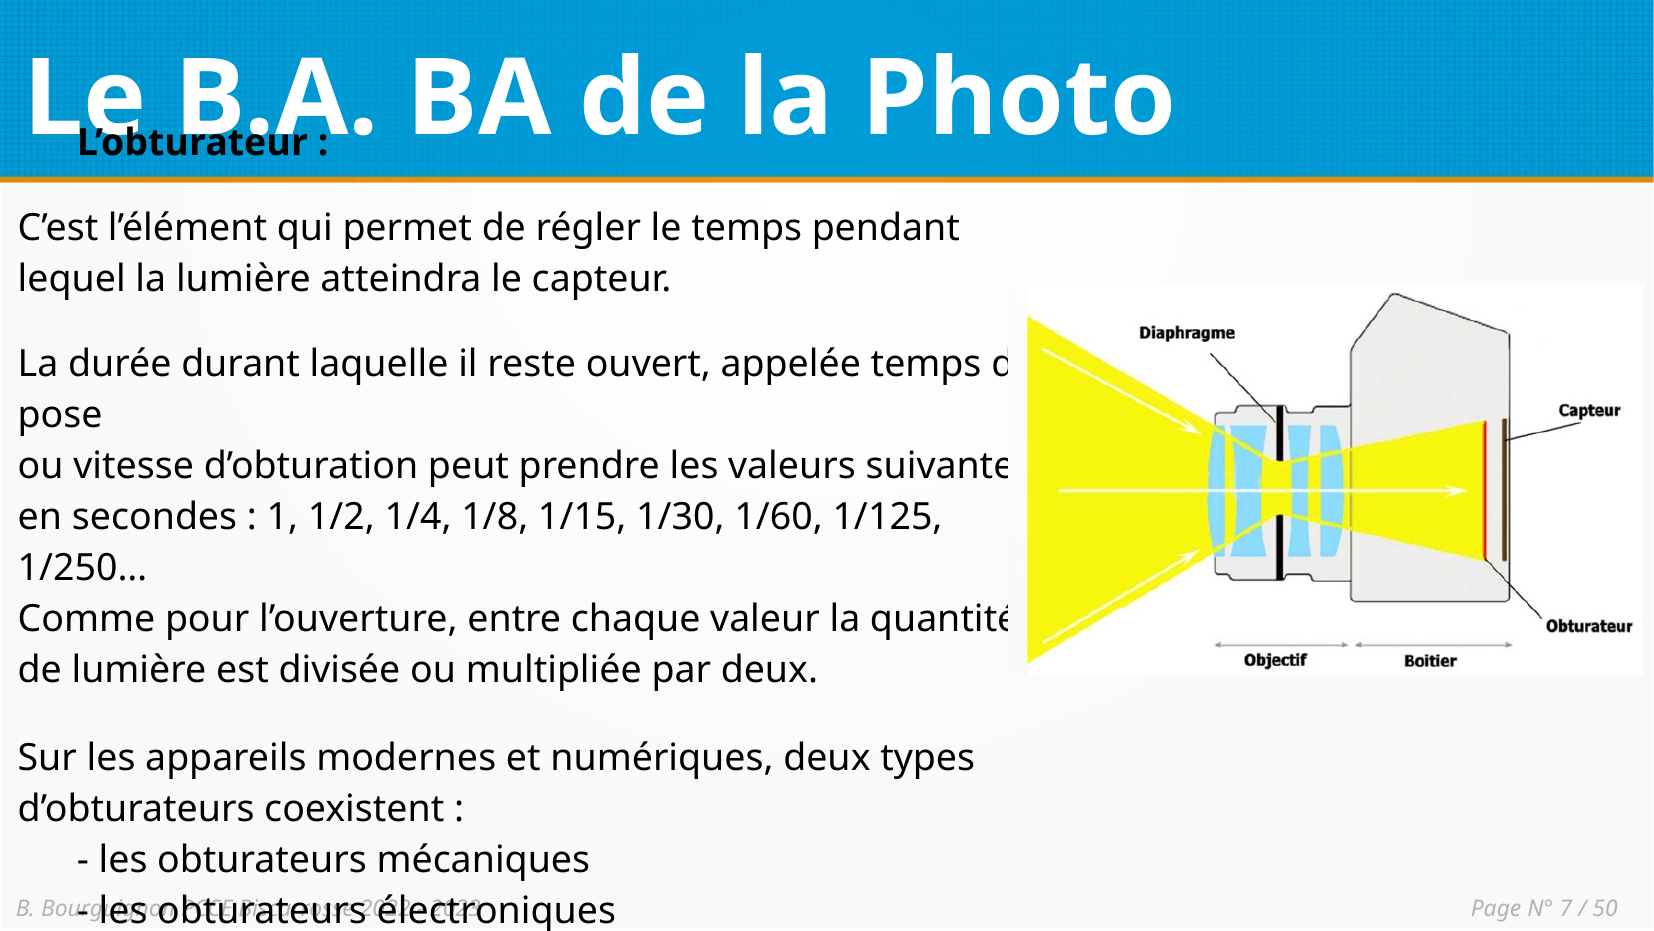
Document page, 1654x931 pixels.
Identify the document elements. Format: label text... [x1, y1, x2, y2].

picture [0, 175, 1654, 931]
text_box L’obturateur : C’est l’élément qui permet de régler le temps pendant lequel la lumière atteindra le capteur. La durée durant laquelle il reste ouvert, appelée temps de pose ou vitesse d’obturation peut prendre les valeurs suivantes en secondes : 1, 1/2, 1/4, 1/8, 1/15, 1/30, 1/60, 1/125, 1/250… Comme pour l’ouverture, entre chaque valeur la quantité de lumière est divisée ou multipliée par deux. Sur les appareils modernes et numériques, deux types d’obturateurs coexistent : - les obturateurs mécaniques - les obturateurs électroniques [11, 171, 1075, 880]
picture [535, 905, 547, 921]
title Le B.A. BA de la Photo [23, 17, 1630, 166]
